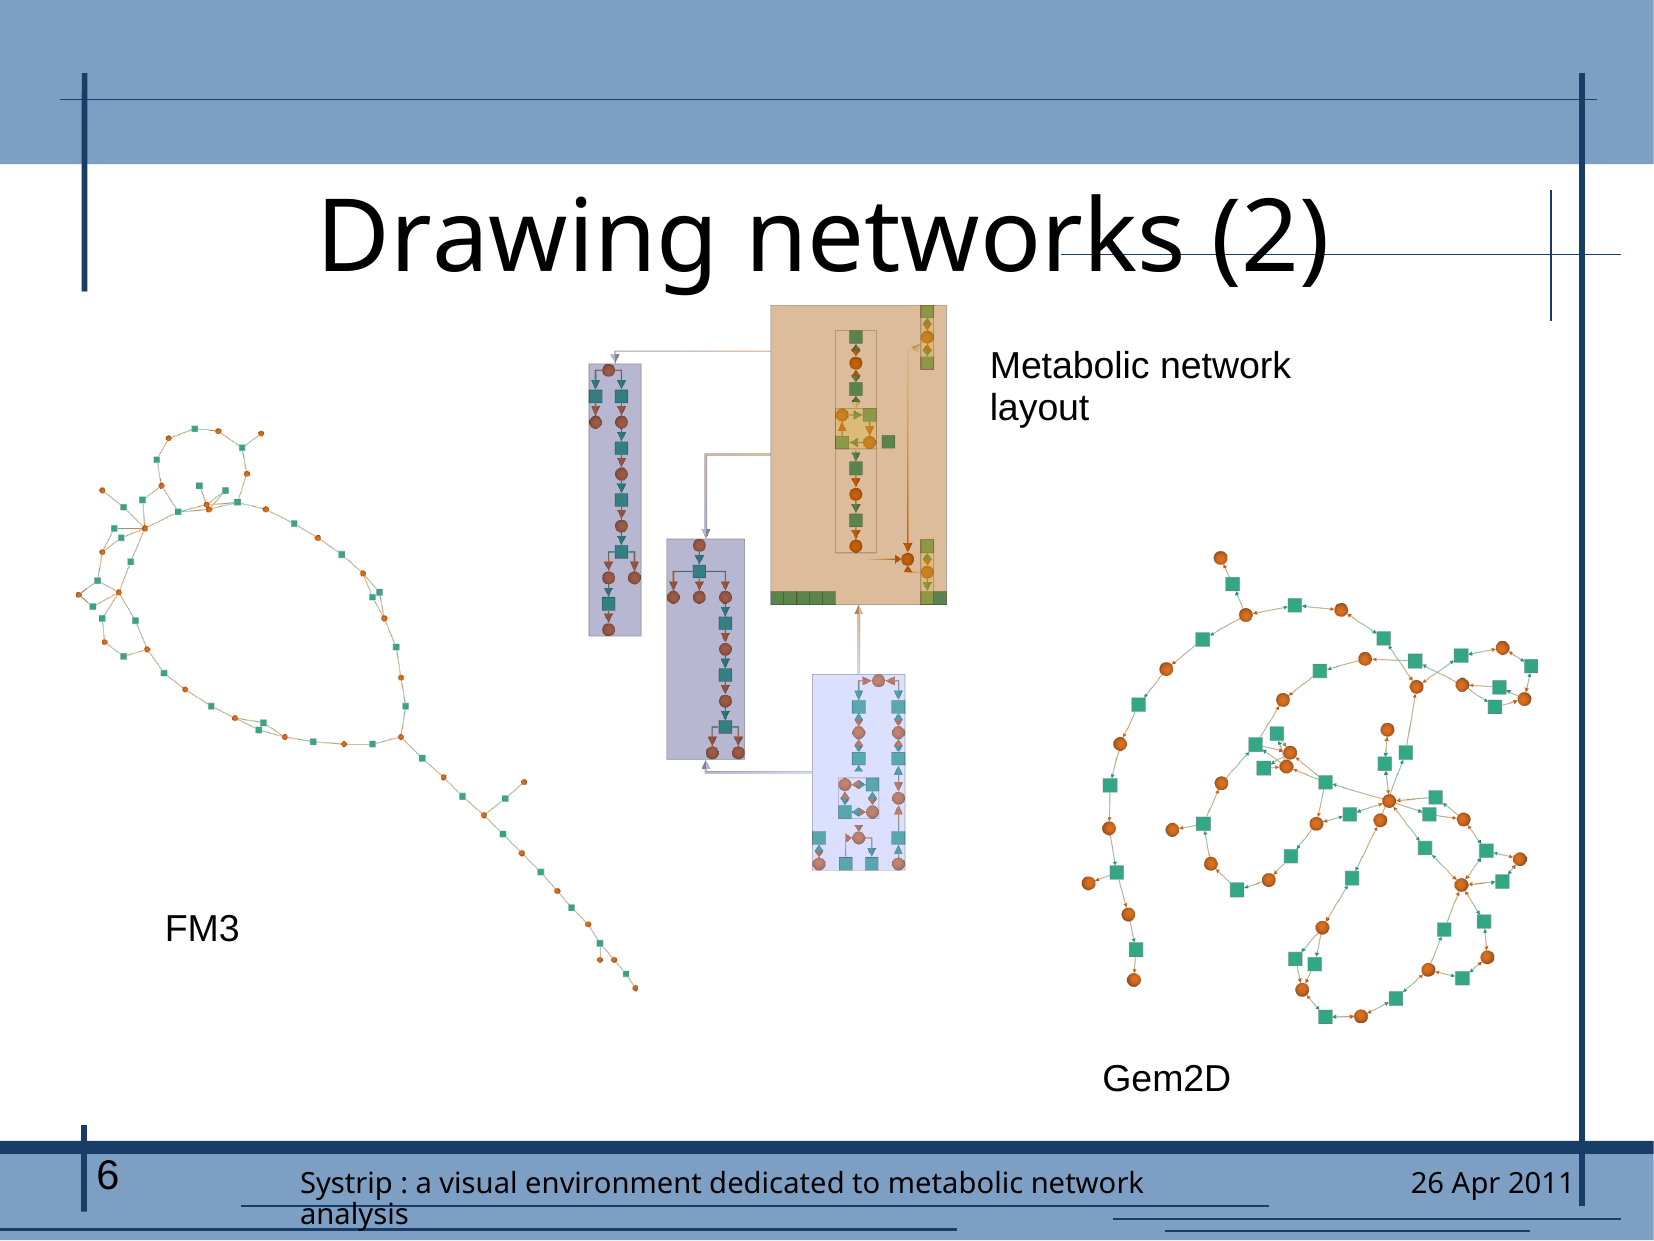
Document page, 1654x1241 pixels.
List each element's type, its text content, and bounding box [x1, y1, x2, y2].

text_box Metabolic network layout [976, 337, 1351, 437]
text_box FM3 [150, 900, 413, 957]
picture [1081, 450, 1538, 1126]
text_box Gem2D [1087, 1050, 1351, 1107]
picture [75, 291, 976, 1126]
title Drawing networks (2) [117, 124, 1530, 332]
